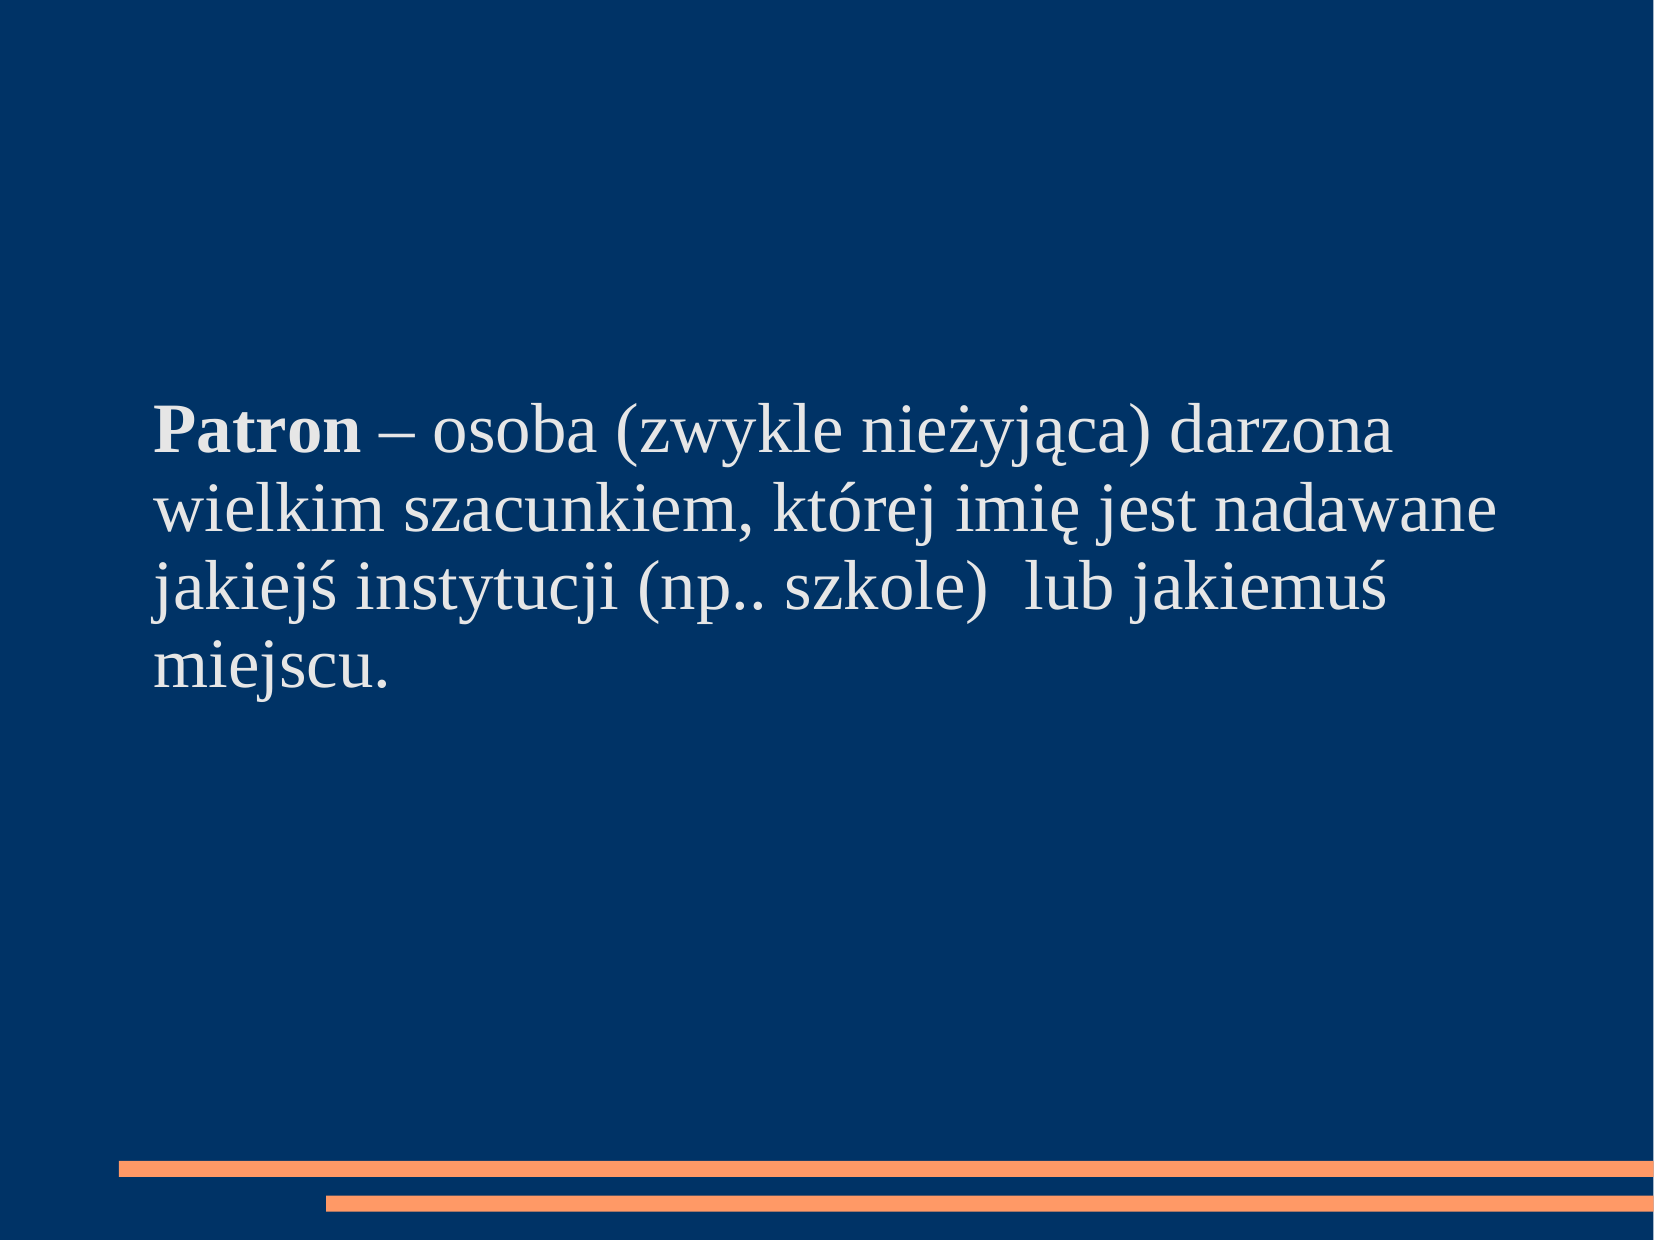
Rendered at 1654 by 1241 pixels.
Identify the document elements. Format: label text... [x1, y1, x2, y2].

list Patron – osoba (zwykle nieżyjąca) darzona wielkim szacunkiem, której imię jest nadawane jakiejś instytucji (np.. szkole) lub jakiemuś miejscu. [82, 389, 1571, 832]
